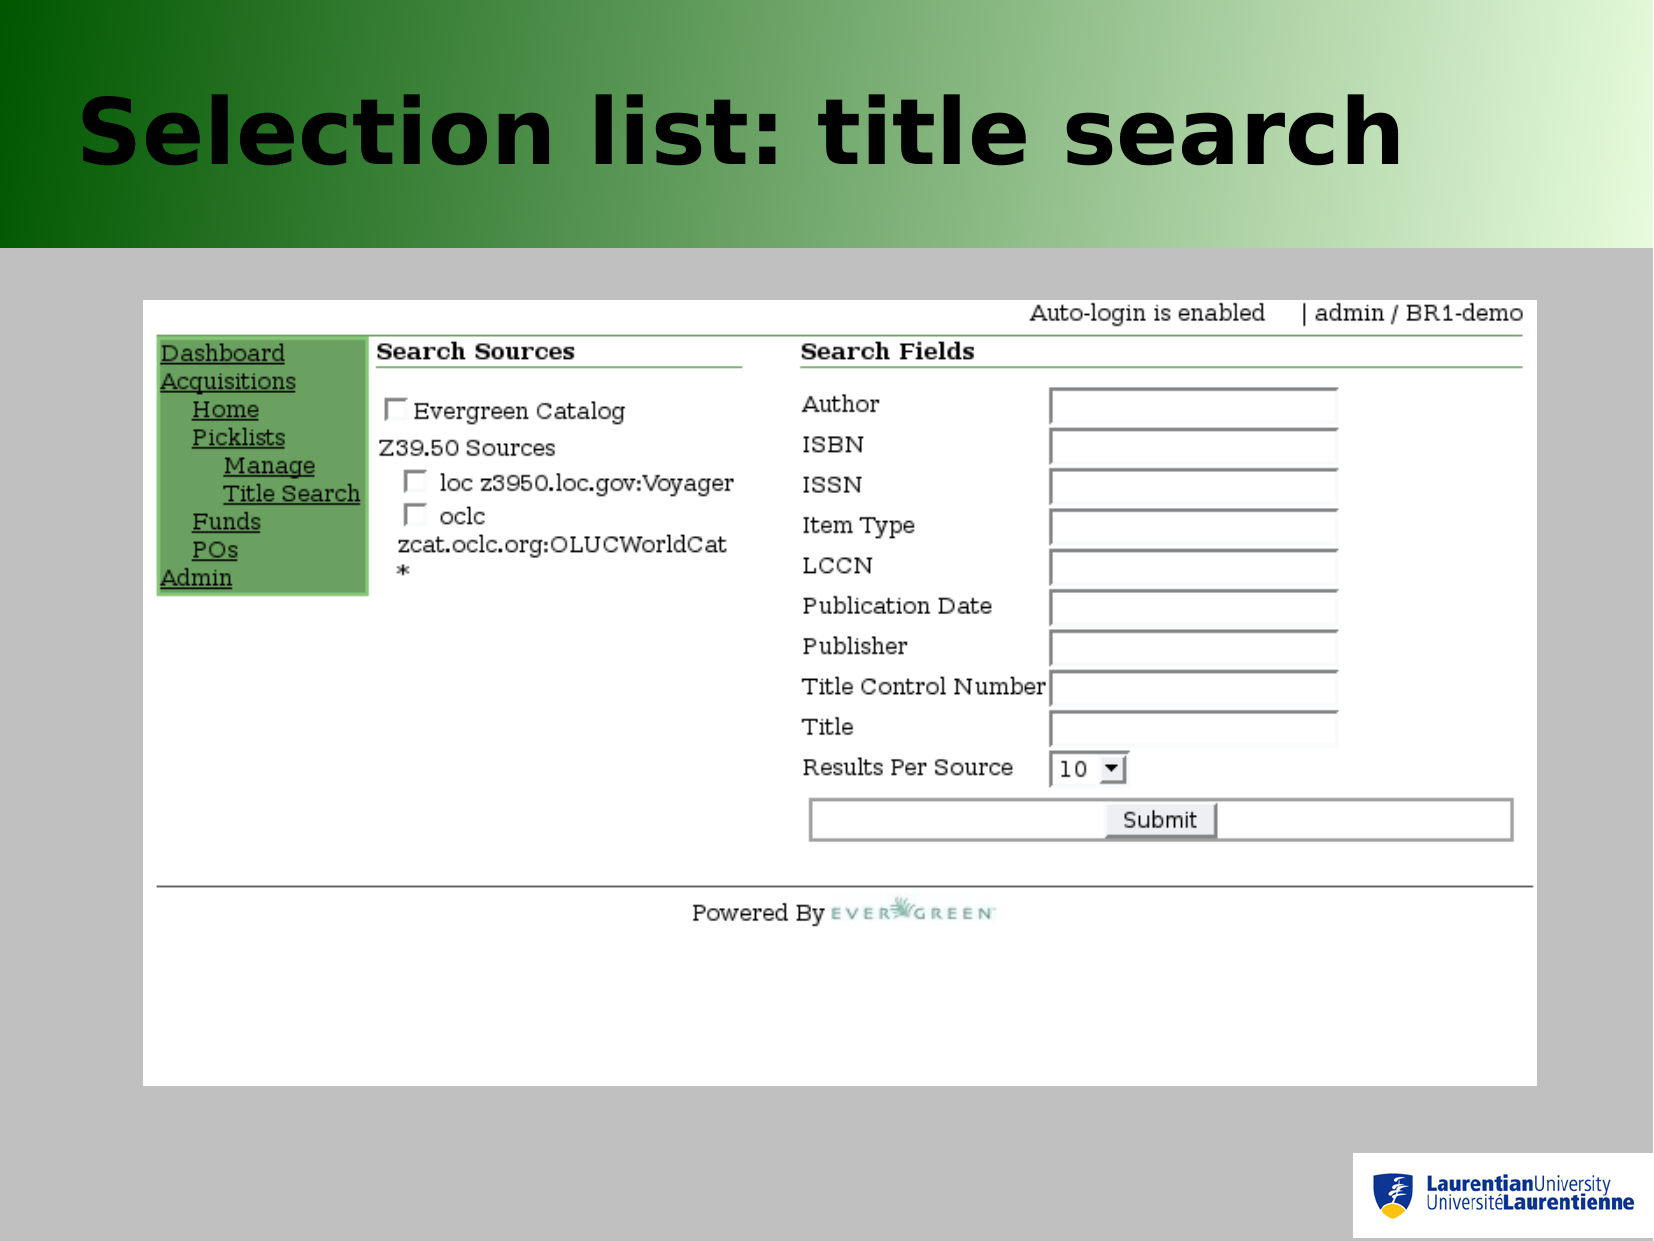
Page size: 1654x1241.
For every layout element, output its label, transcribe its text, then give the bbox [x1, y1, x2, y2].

picture [1353, 1153, 1653, 1238]
picture [0, 0, 1653, 248]
picture [143, 300, 1537, 1086]
title Selection list: title search [76, 29, 1565, 237]
